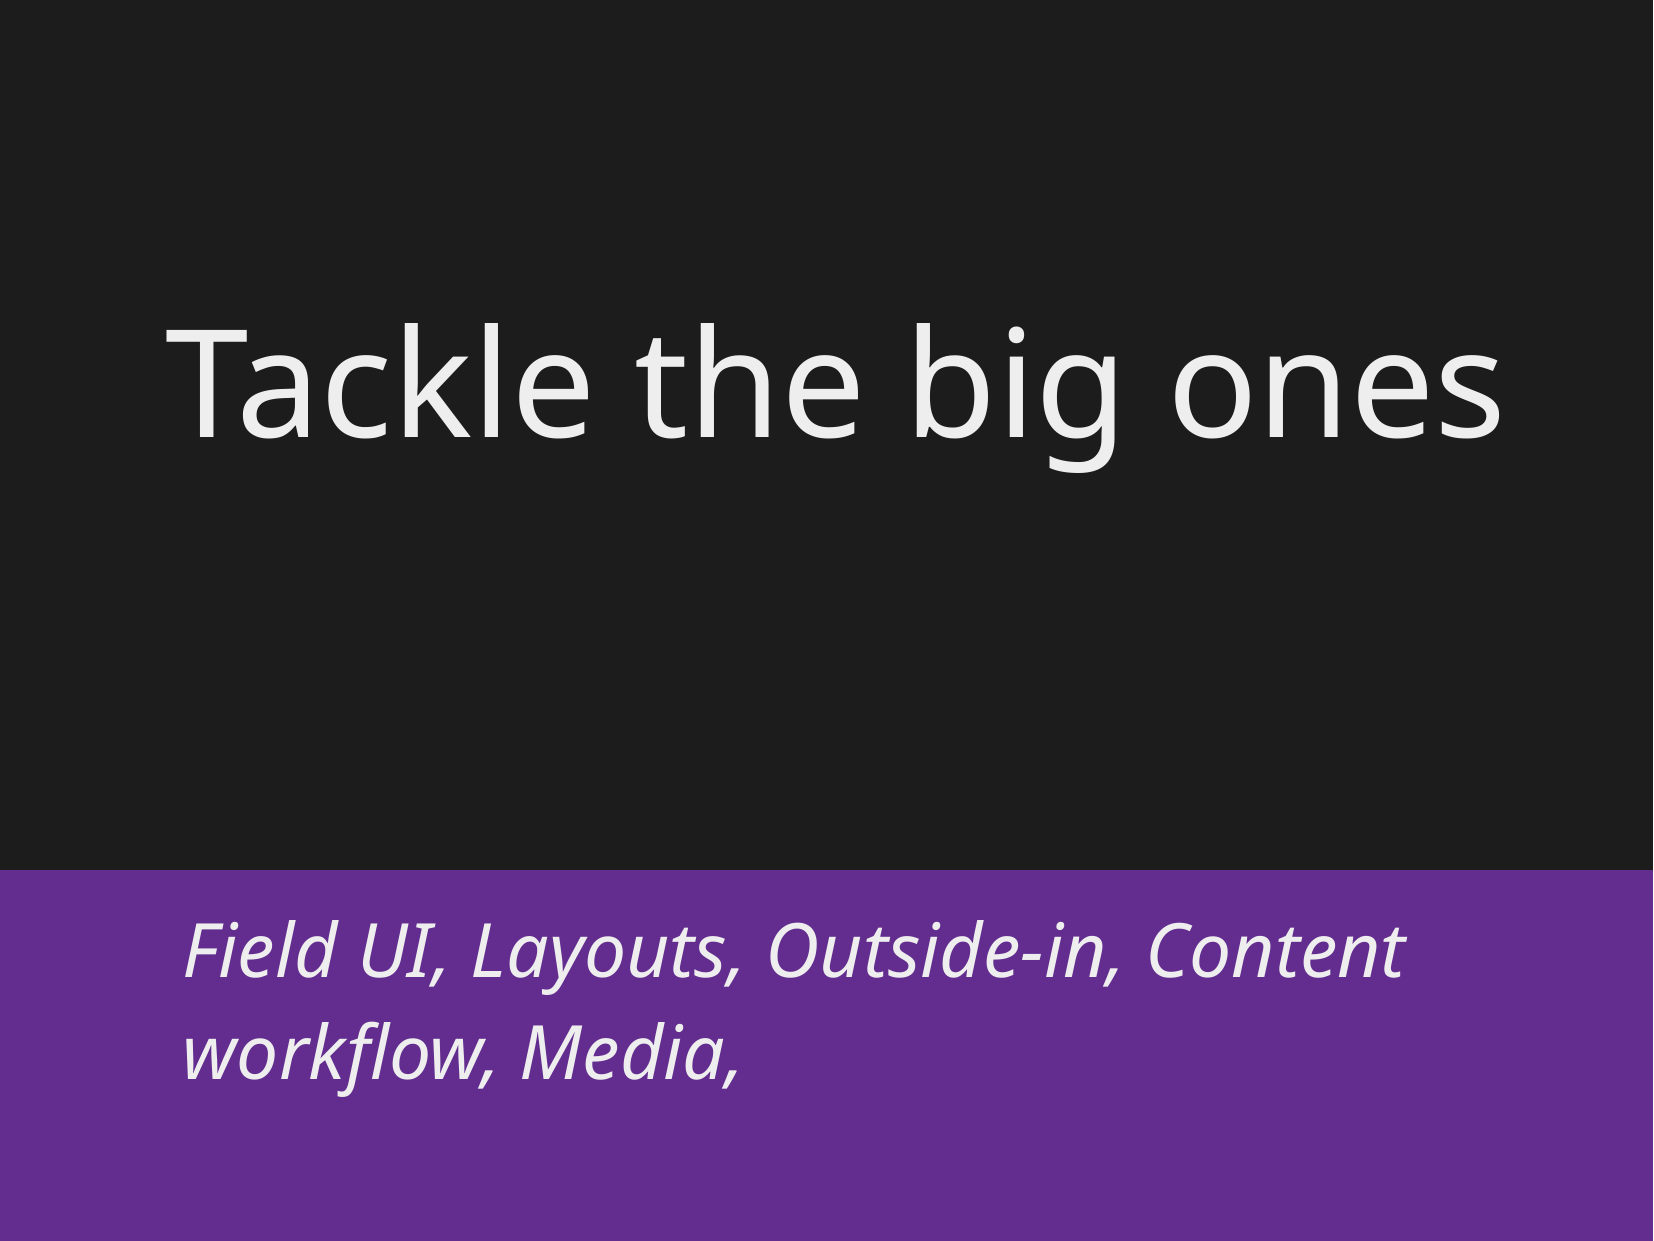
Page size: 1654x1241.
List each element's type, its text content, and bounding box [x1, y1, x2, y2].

title Tackle the big ones [165, 72, 1571, 778]
list Field UI, Layouts, Outside-in, Content workflow, Media, [165, 897, 1571, 1241]
